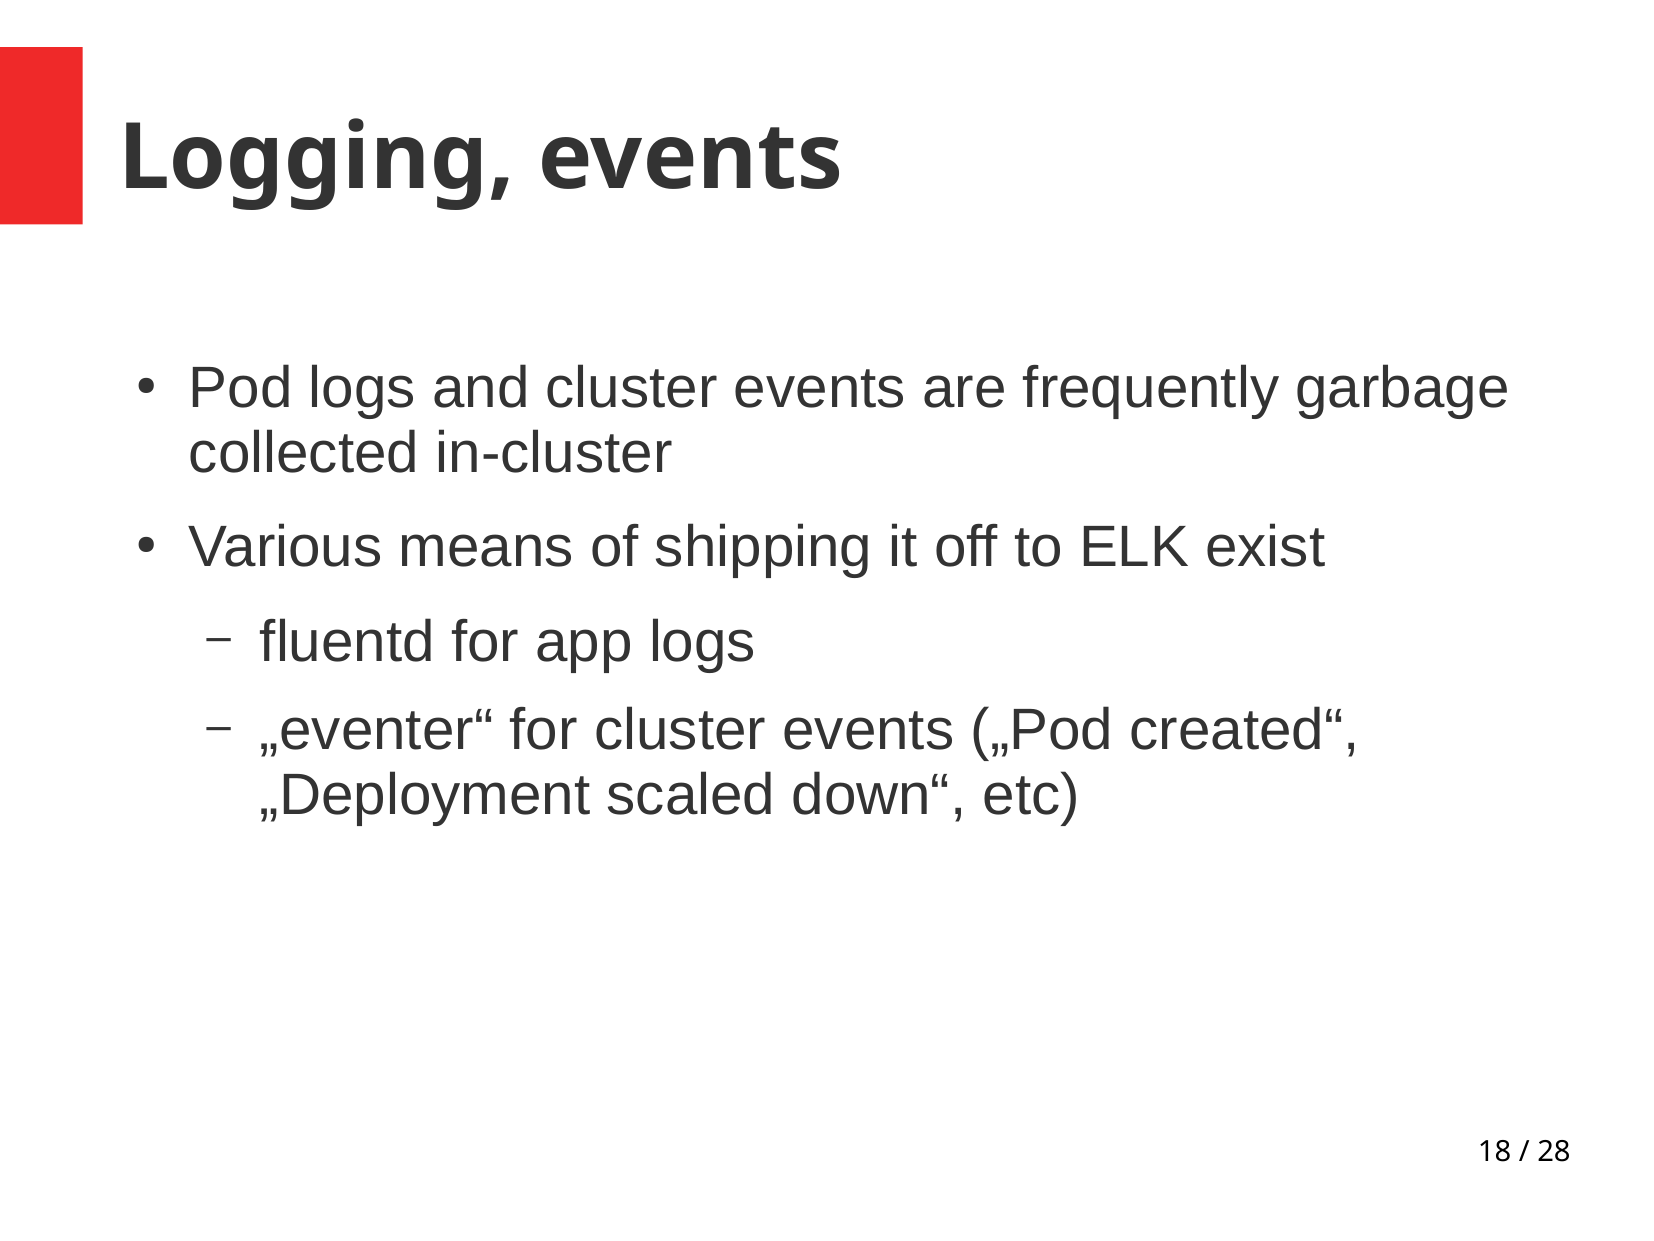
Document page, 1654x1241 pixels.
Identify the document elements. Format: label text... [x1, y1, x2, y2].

list Pod logs and cluster events are frequently garbage collected in-cluster Various means of shipping it off to ELK exist fluentd for app logs „eventer“ for cluster events („Pod created“, „Deployment scaled down“, etc) [118, 354, 1536, 1074]
title Logging, events [118, 49, 1571, 257]
